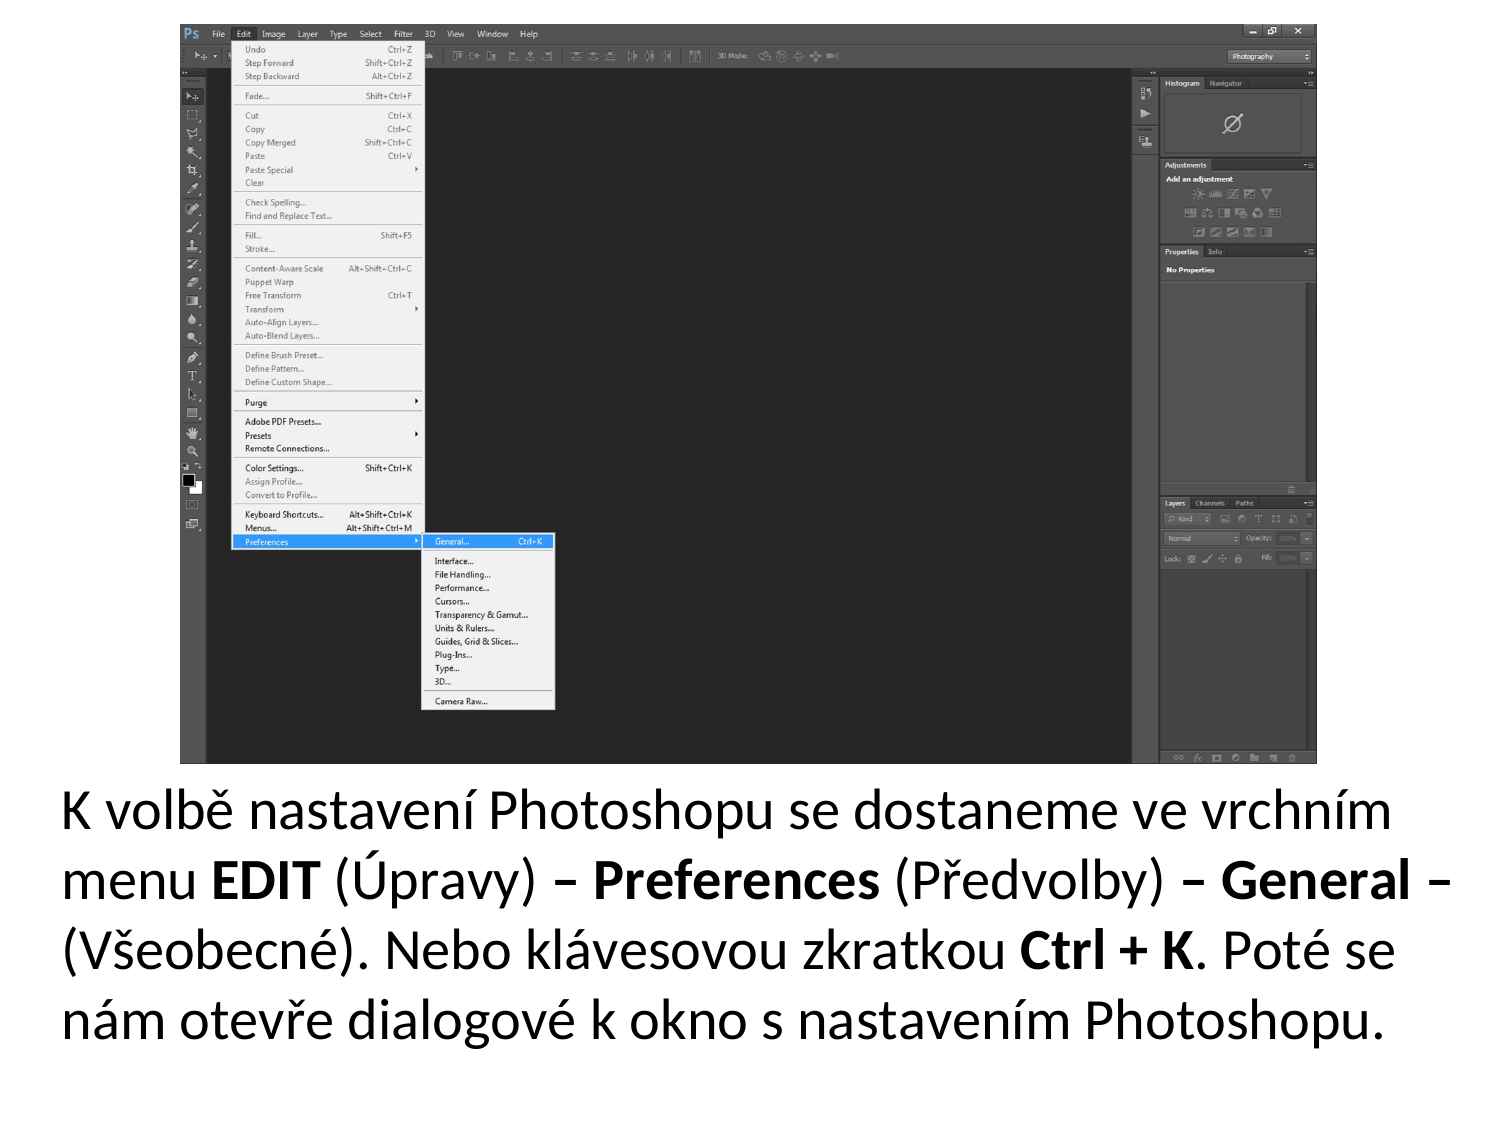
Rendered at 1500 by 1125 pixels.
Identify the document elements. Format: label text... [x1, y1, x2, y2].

text_box K volbě nastavení Photoshopu se dostaneme ve vrchním menu EDIT (Úpravy) – Preferences (Předvolby) – General – (Všeobecné). Nebo klávesovou zkratkou Ctrl + K. Poté se nám otevře dialogové k okno s nastavením Photoshopu. [46, 763, 1471, 1059]
picture [180, 24, 1317, 763]
